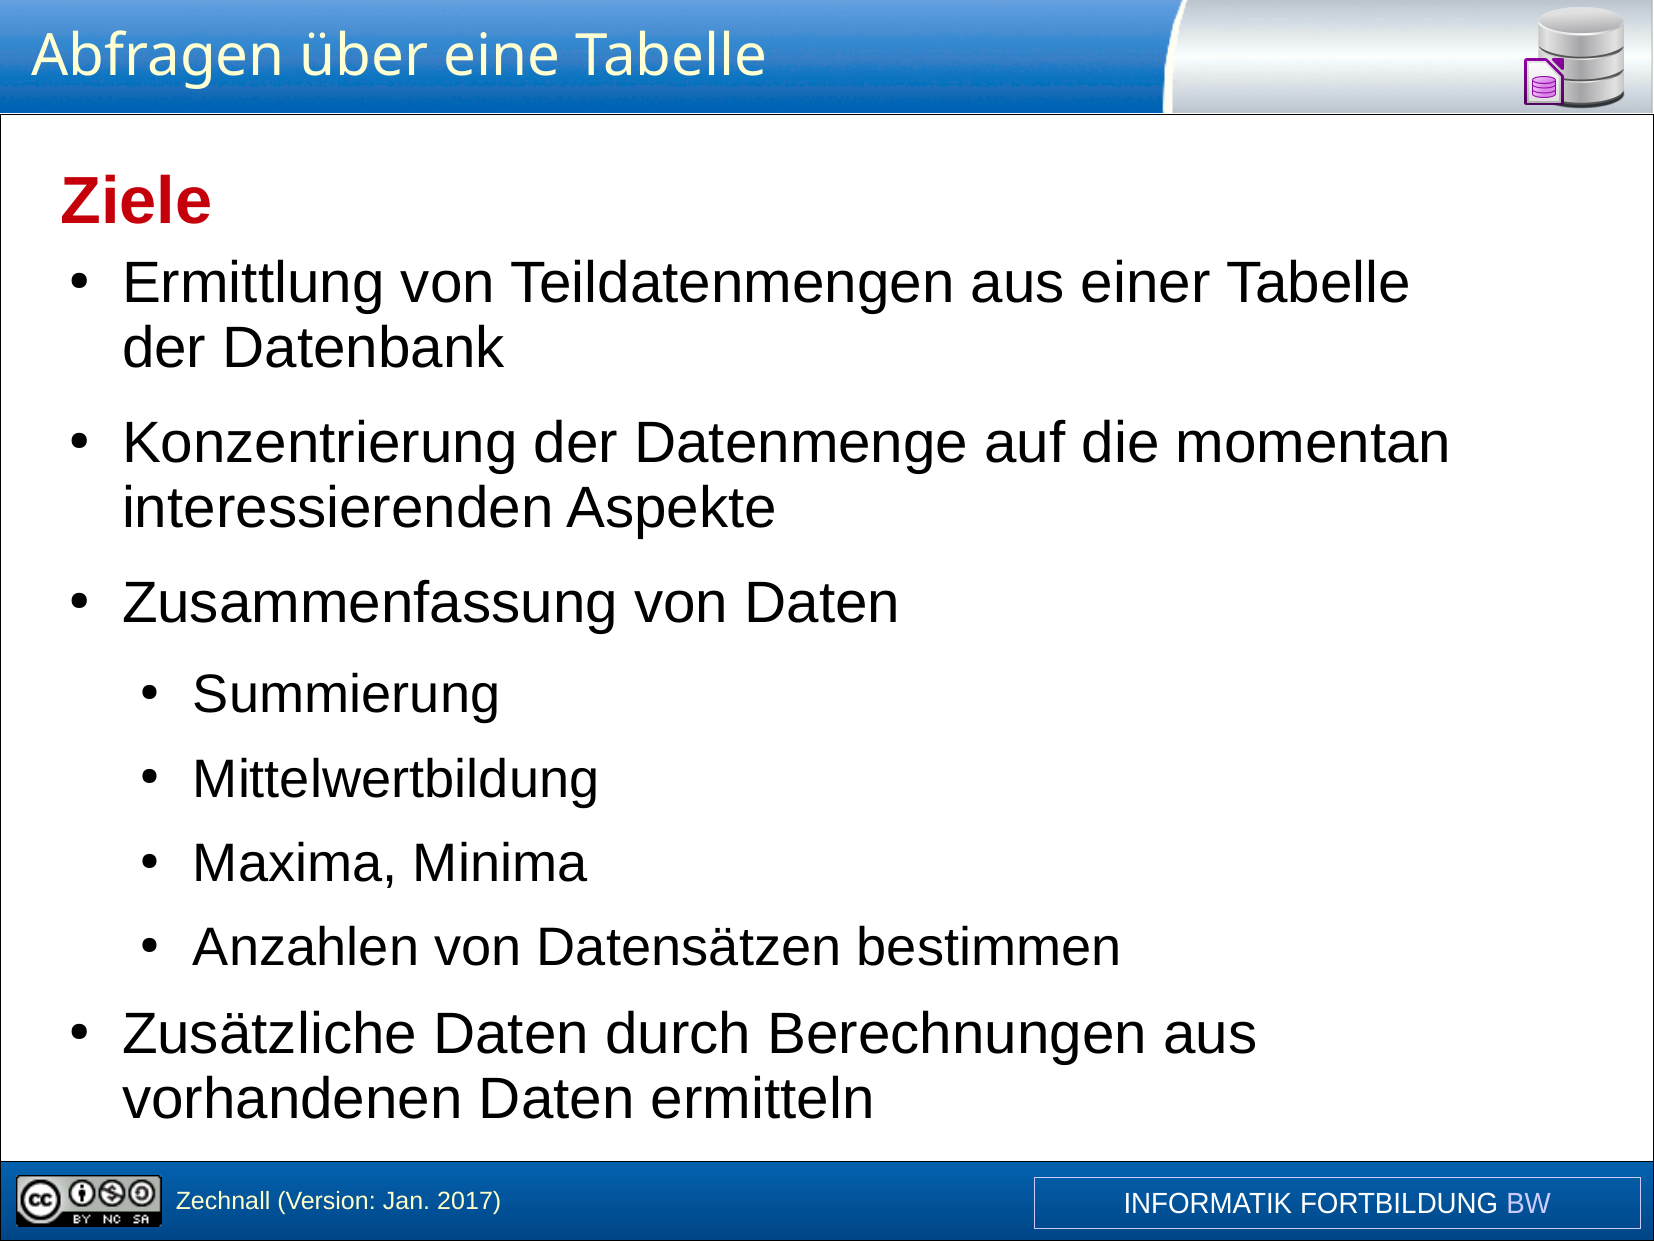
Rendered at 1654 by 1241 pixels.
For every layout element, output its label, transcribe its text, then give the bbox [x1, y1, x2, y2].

list Ermittlung von Teildatenmengen aus einer Tabelle der Datenbank Konzentrierung der Datenmenge auf die momentan interessierenden Aspekte Zusammenfassung von Daten Summierung Mittelwertbildung Maxima, Minima Anzahlen von Datensätzen bestimmen Zusätzliche Daten durch Berechnungen aus vorhandenen Daten ermitteln [51, 250, 1496, 1129]
picture [0, 0, 1654, 113]
picture [16, 1175, 162, 1227]
list Ziele [48, 163, 1488, 409]
title Abfragen über eine Tabelle [31, 14, 1151, 92]
